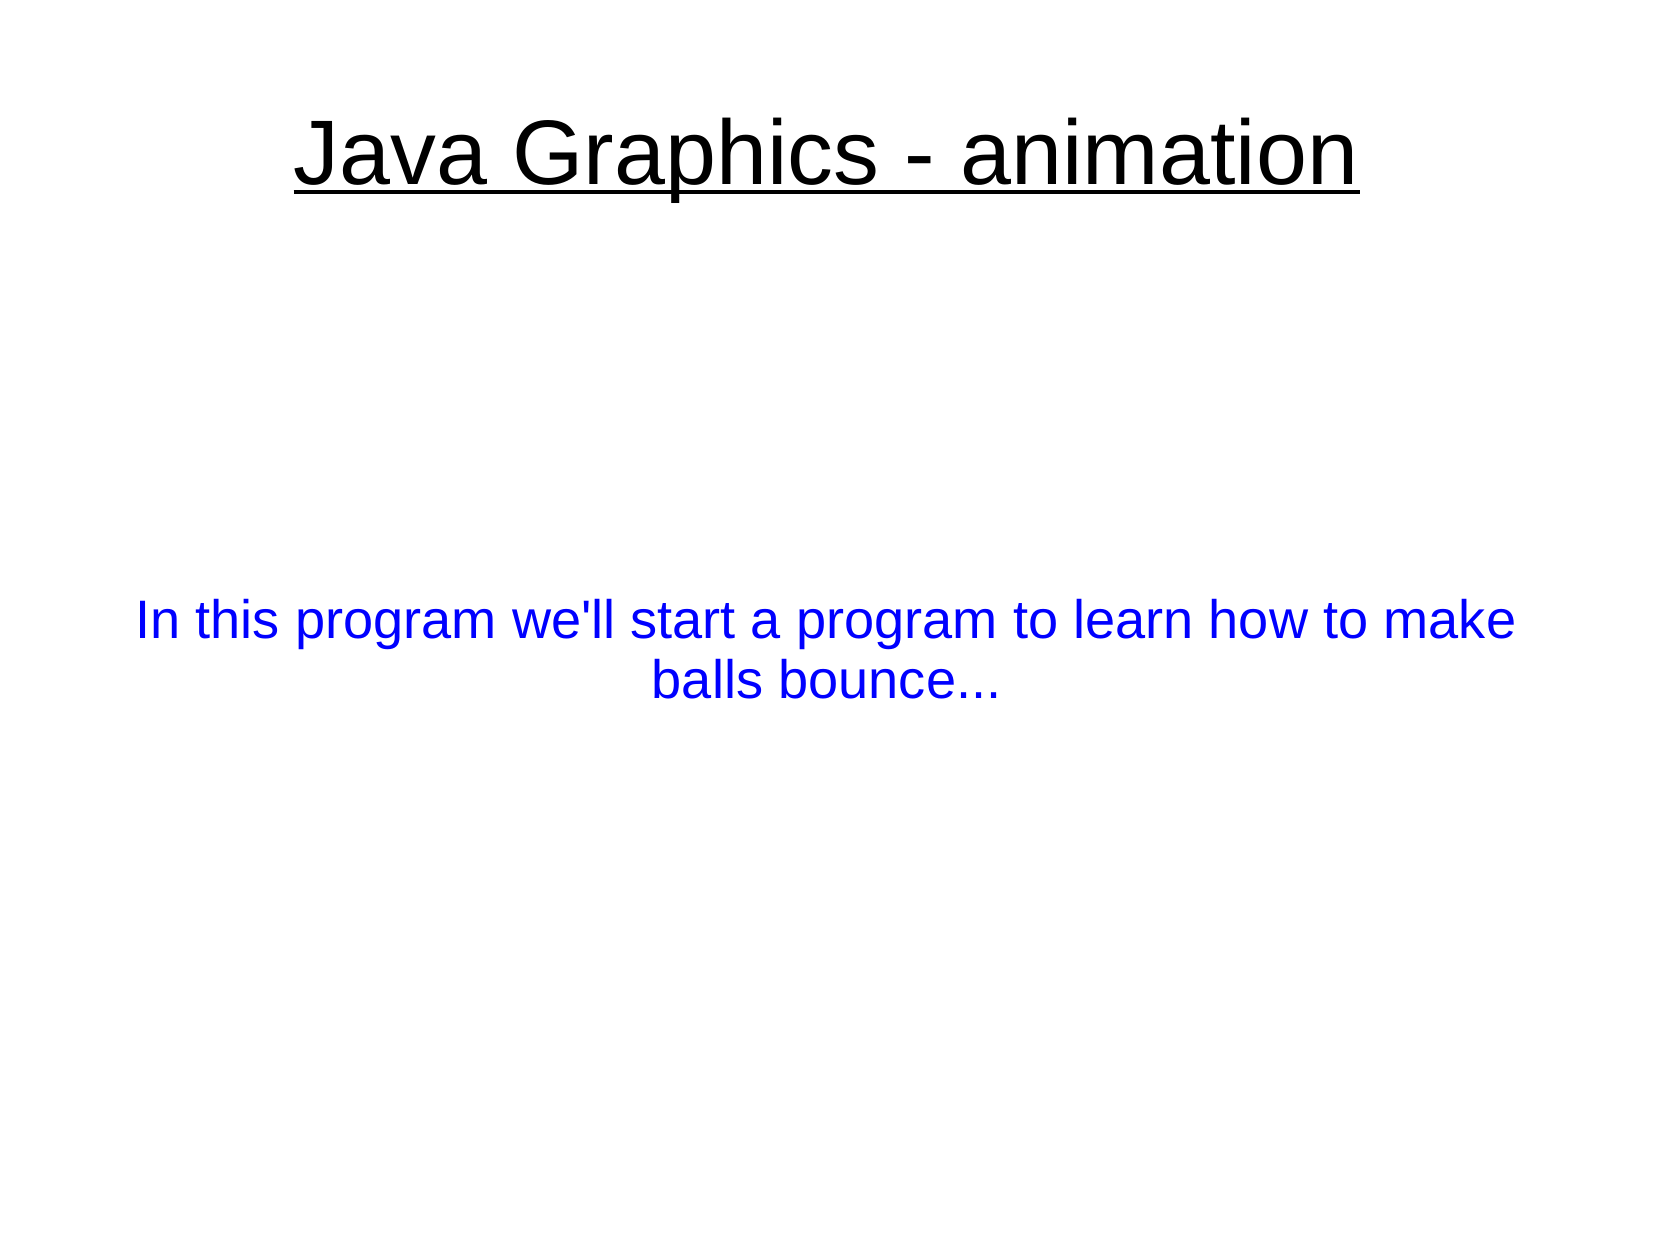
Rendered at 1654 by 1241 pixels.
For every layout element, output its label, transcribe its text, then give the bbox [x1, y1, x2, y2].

text_box [82, 290, 1571, 1241]
title Java Graphics - animation [82, 49, 1571, 257]
